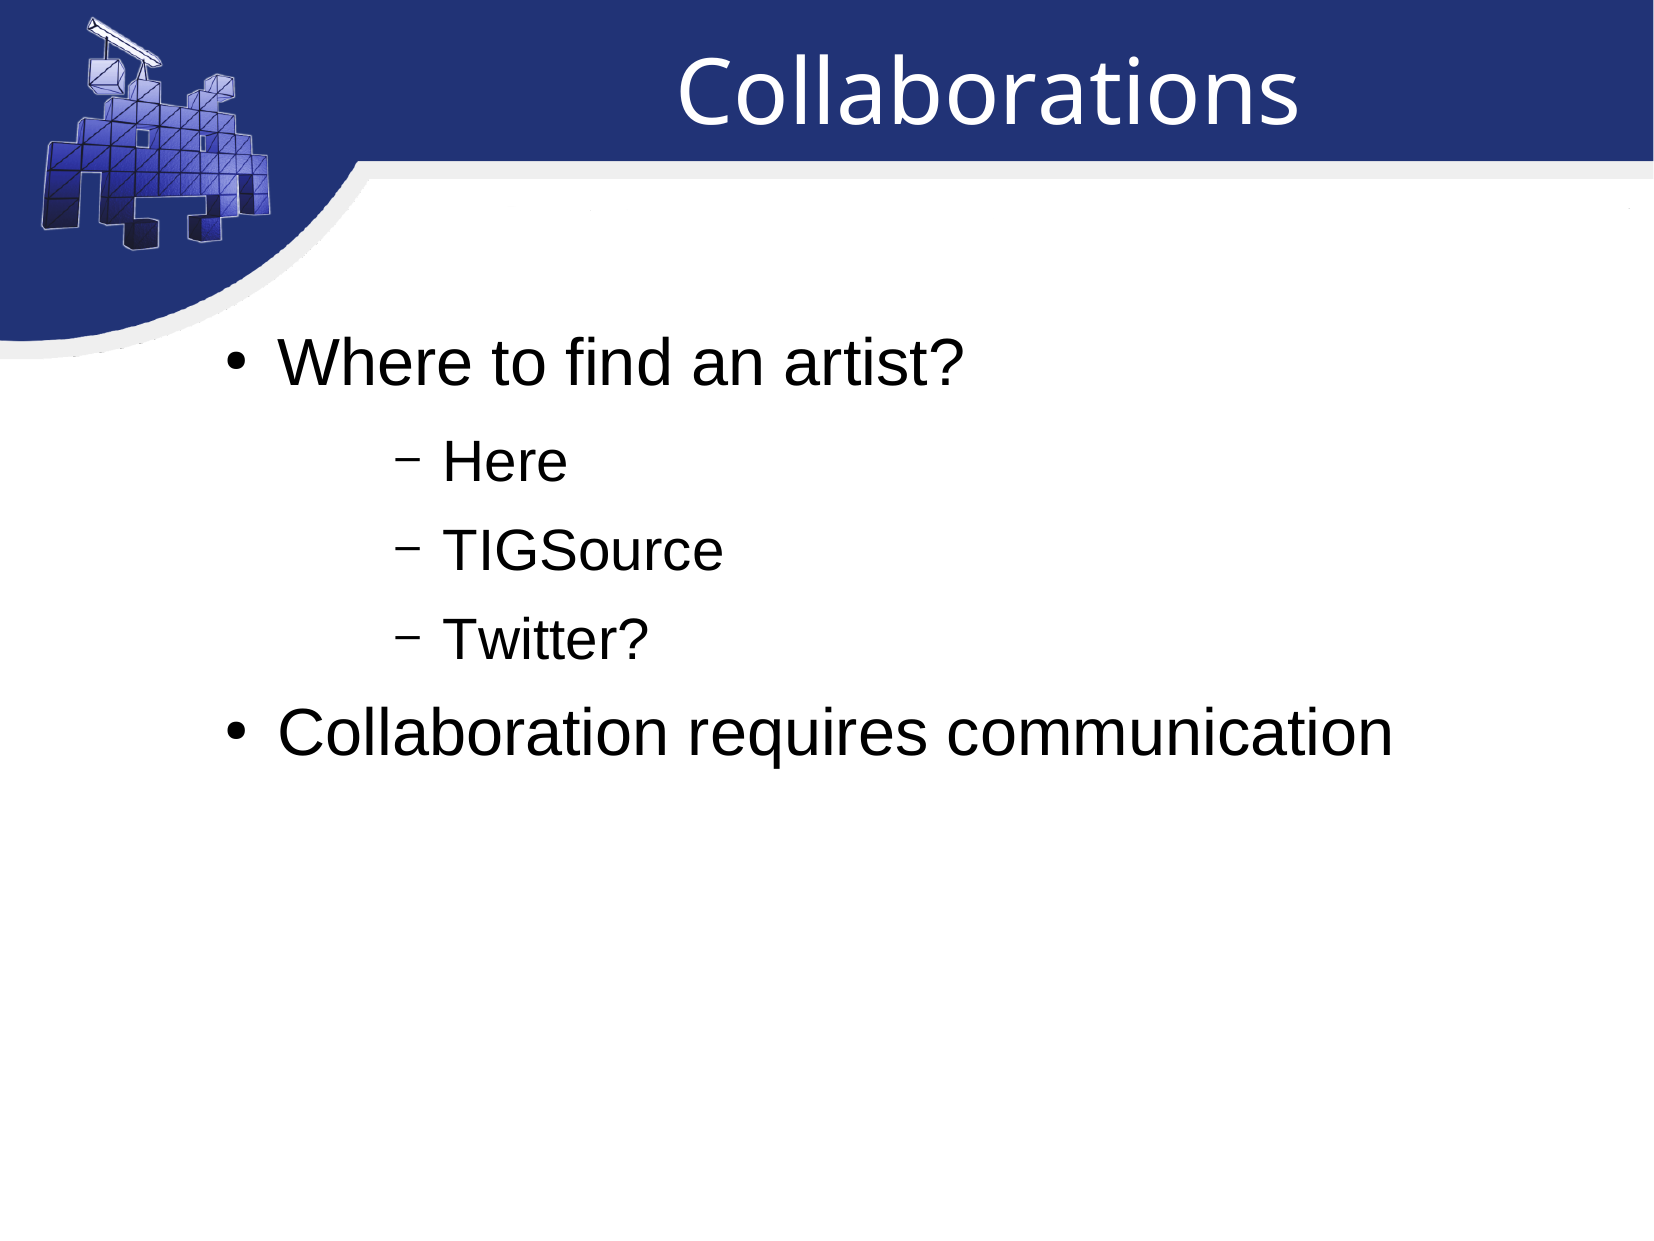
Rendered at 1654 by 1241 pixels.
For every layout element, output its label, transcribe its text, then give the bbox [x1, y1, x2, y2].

list Where to find an artist? Here TIGSource Twitter? Collaboration requires communication [206, 324, 1595, 1078]
picture [0, 0, 1654, 443]
title Collaborations [354, 35, 1625, 142]
